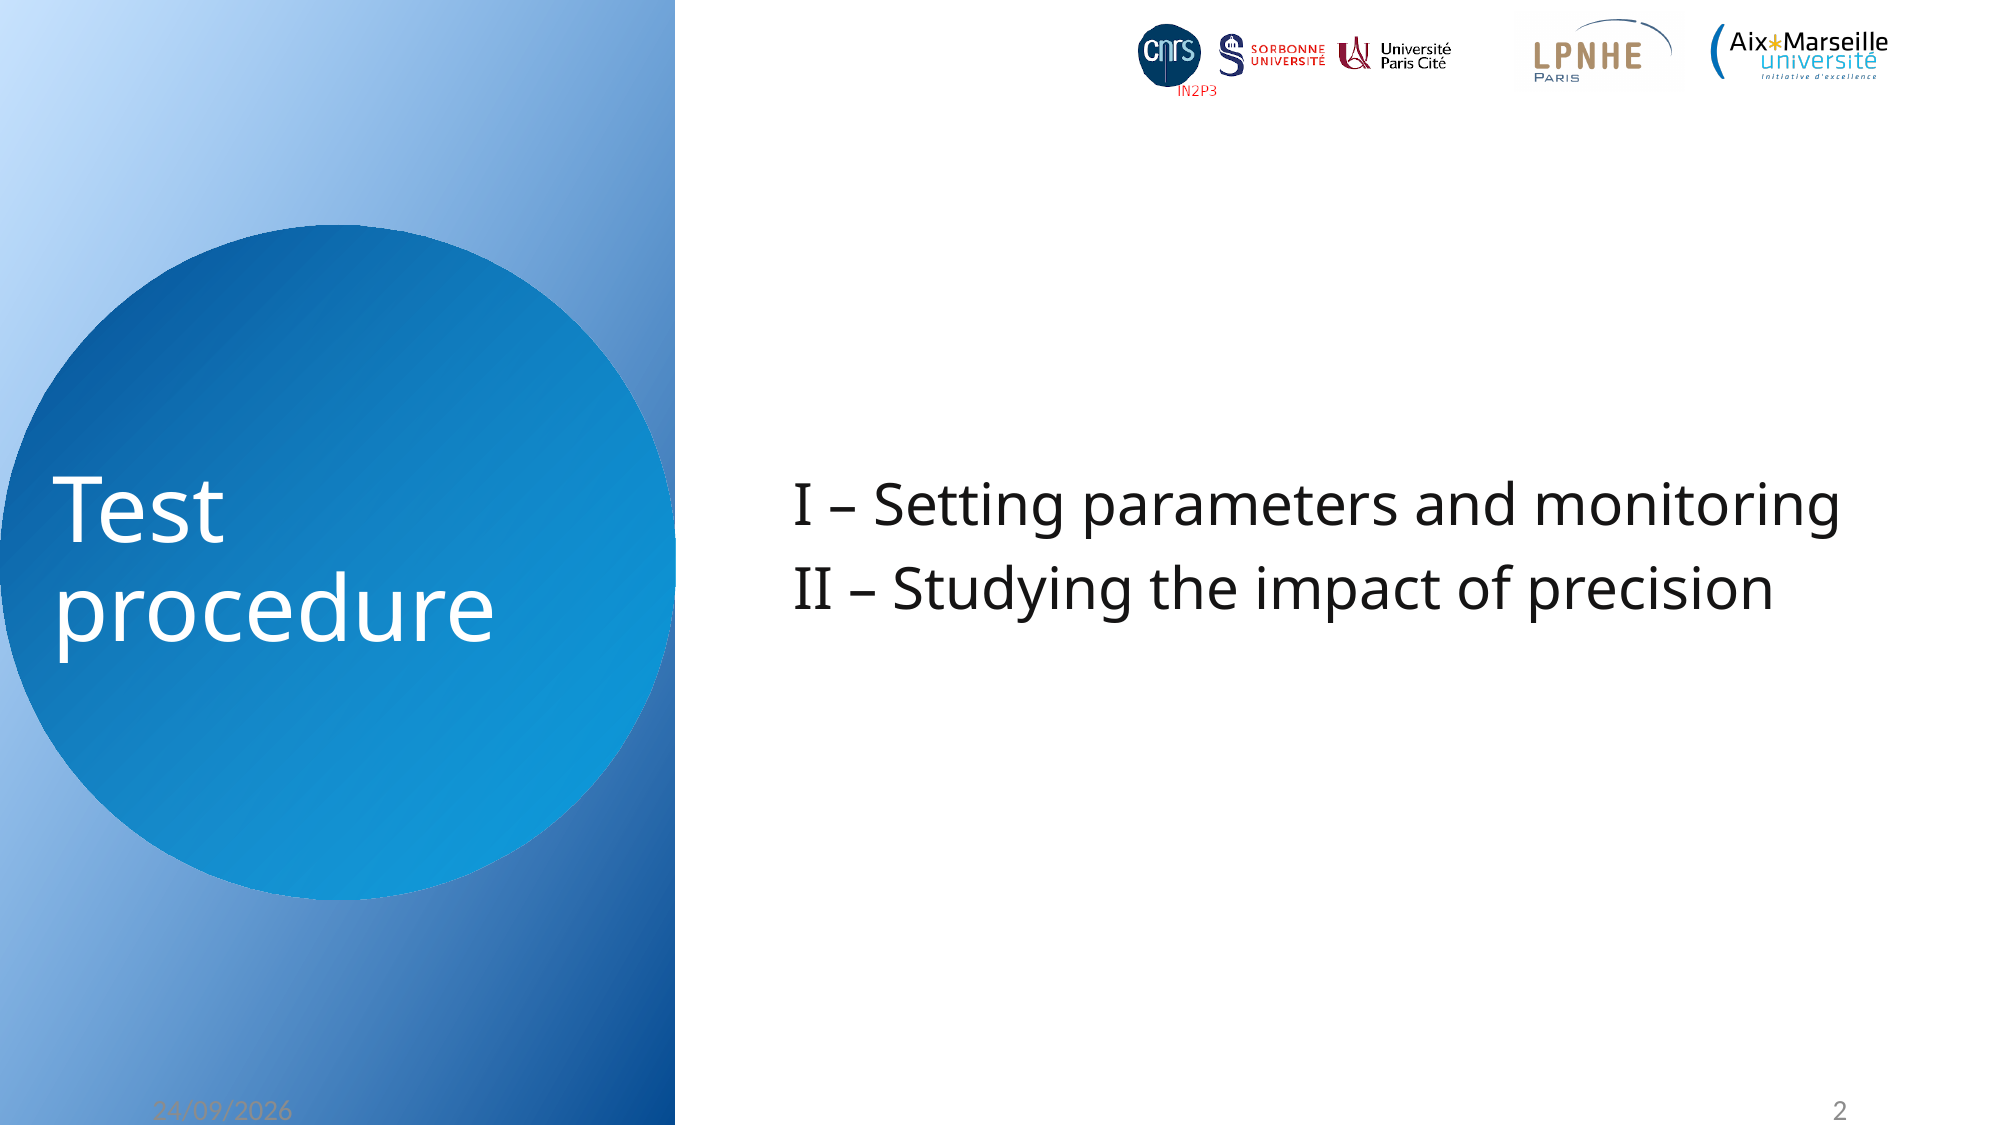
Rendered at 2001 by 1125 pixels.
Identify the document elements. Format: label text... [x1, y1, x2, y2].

picture [1085, 5, 1499, 103]
picture [1514, 11, 1685, 92]
title Test procedure [37, 453, 676, 672]
text_box I – Setting parameters and monitoring II – Studying the impact of precision [778, 467, 1979, 754]
picture [1693, 13, 1902, 95]
